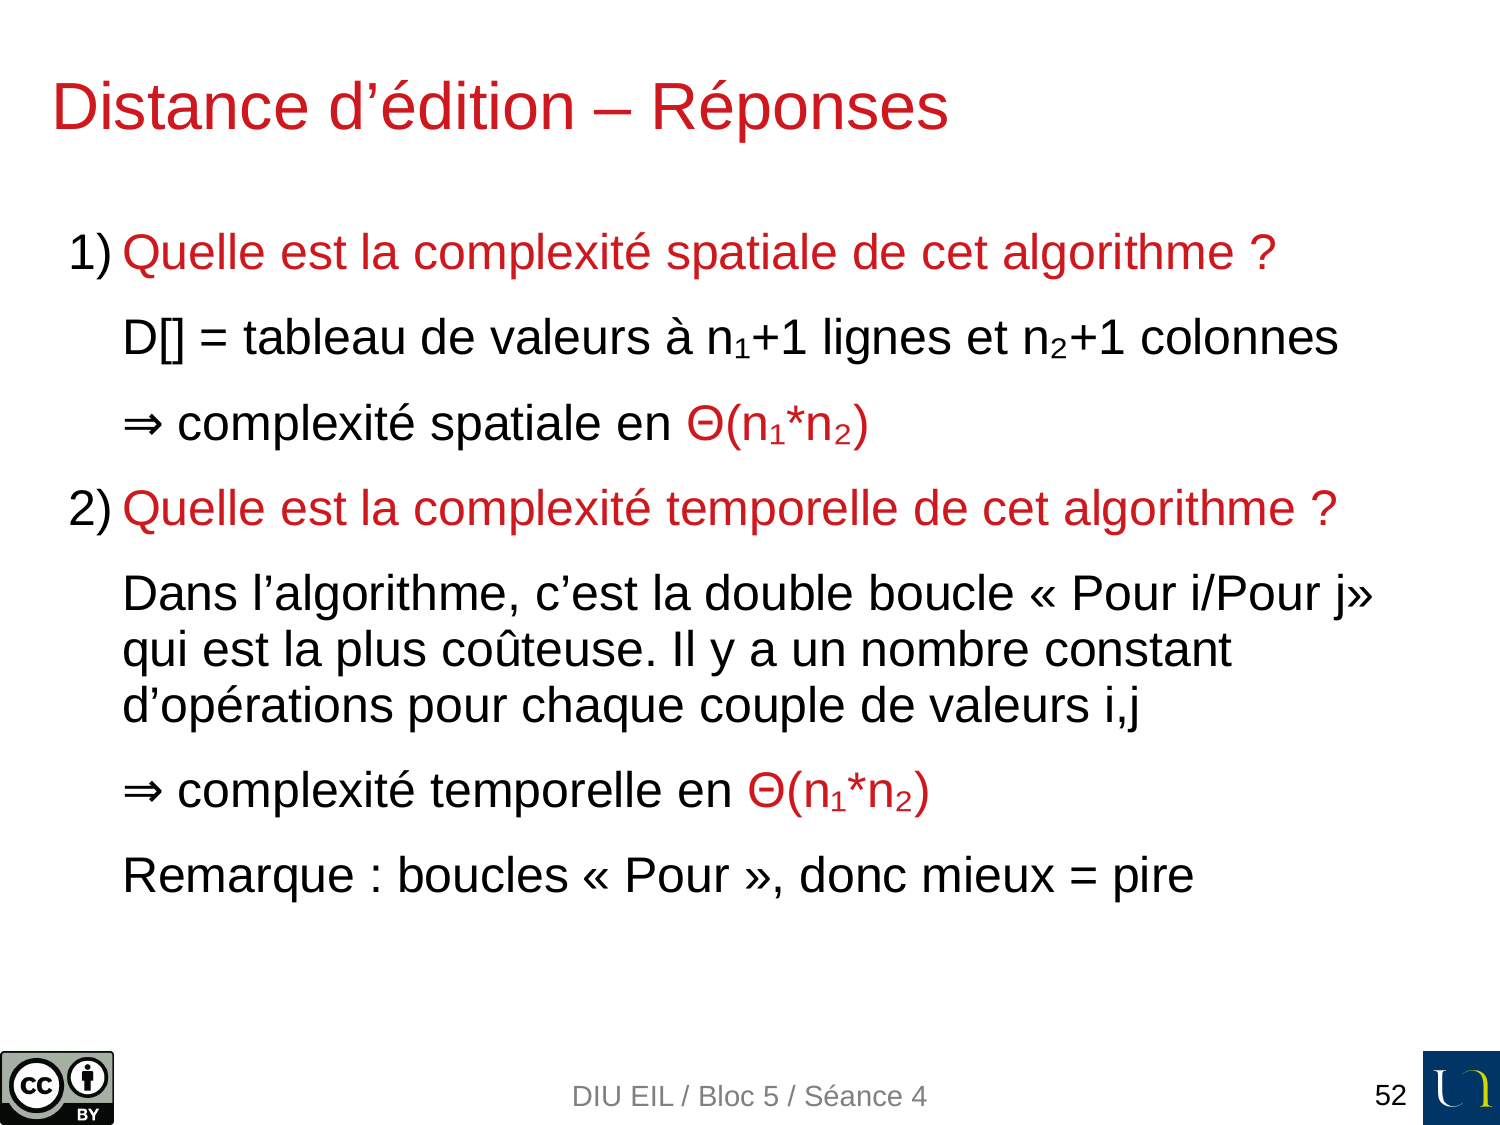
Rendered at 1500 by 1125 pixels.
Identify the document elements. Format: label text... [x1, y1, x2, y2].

list Quelle est la complexité spatiale de cet algorithme ? D[] = tableau de valeurs à n₁+1 lignes et n₂+1 colonnes ⇒ complexité spatiale en Θ(n₁*n₂) Quelle est la complexité temporelle de cet algorithme ? Dans l’algorithme, c’est la double boucle « Pour i/Pour j» qui est la plus coûteuse. Il y a un nombre constant d’opérations pour chaque couple de valeurs i,j ⇒ complexité temporelle en Θ(n₁*n₂) Remarque : boucles « Pour », donc mieux = pire [51, 224, 1449, 1052]
title Distance d’édition – Réponses [51, 44, 1449, 170]
picture [1417, 1051, 1500, 1125]
picture [0, 1051, 114, 1125]
